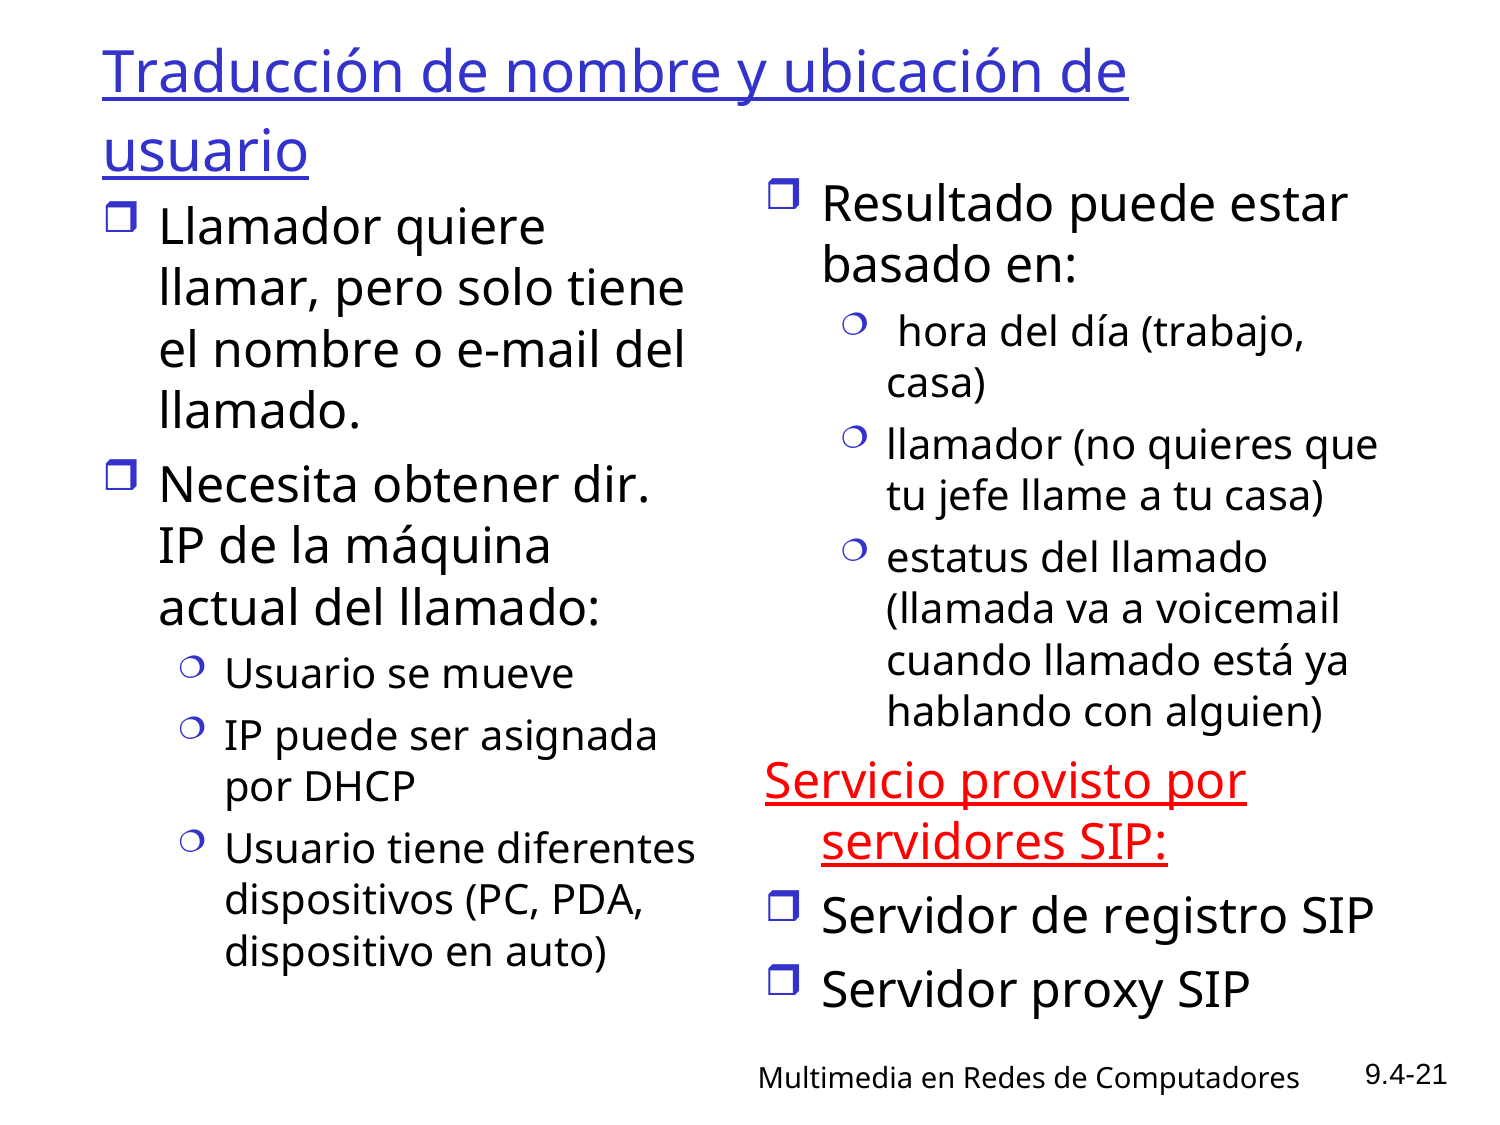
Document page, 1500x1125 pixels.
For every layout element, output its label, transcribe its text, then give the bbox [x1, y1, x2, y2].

list Resultado puede estar basado en: hora del día (trabajo, casa) llamador (no quieres que tu jefe llame a tu casa) estatus del llamado (llamada va a voicemail cuando llamado está ya hablando con alguien) Servicio provisto por servidores SIP: Servidor de registro SIP Servidor proxy SIP [750, 164, 1422, 1021]
list Llamador quiere llamar, pero solo tiene el nombre o e-mail del llamado. Necesita obtener dir. IP de la máquina actual del llamado: Usuario se mueve IP puede ser asignada por DHCP Usuario tiene diferentes dispositivos (PC, PDA, dispositivo en auto) [87, 187, 713, 993]
title Traducción de nombre y ubicación de usuario [87, 33, 1363, 185]
